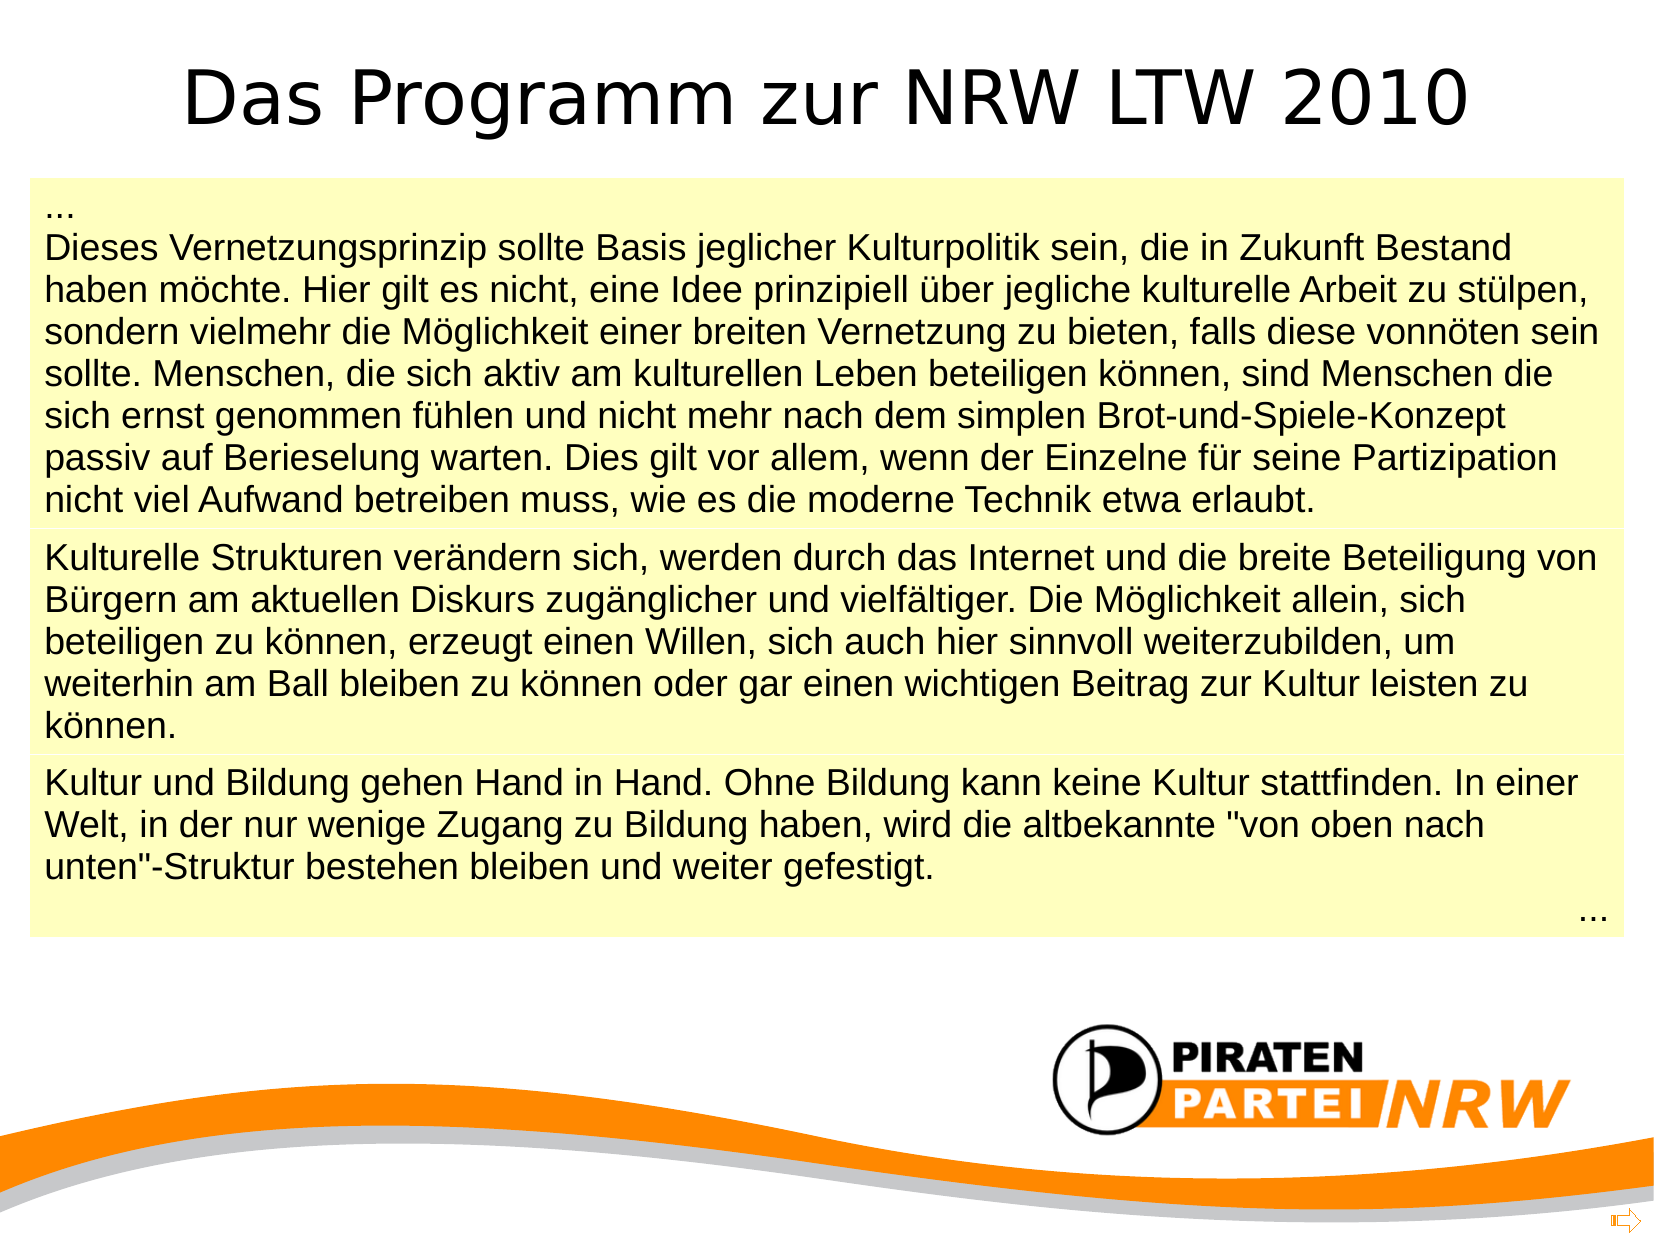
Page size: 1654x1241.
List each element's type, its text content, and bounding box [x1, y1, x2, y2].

title Das Programm zur NRW LTW 2010 [82, 54, 1571, 143]
table_cell Kultur und Bildung gehen Hand in Hand. Ohne Bildung kann keine Kultur stattfinden. In einer Welt, in der nur wenige Zugang zu Bildung haben, wird die altbekannte "von oben nach unten"-Struktur bestehen bleiben und weiter gefestigt. ... [30, 755, 1624, 937]
table_header ... Dieses Vernetzungsprinzip sollte Basis jeglicher Kulturpolitik sein, die in Zukunft Bestand haben möchte. Hier gilt es nicht, eine Idee prinzipiell über jegliche kulturelle Arbeit zu stülpen, sondern vielmehr die Möglichkeit einer breiten Vernetzung zu bieten, falls diese vonnöten sein sollte. Menschen, die sich aktiv am kulturellen Leben beteiligen können, sind Menschen die sich ernst genommen fühlen und nicht mehr nach dem simplen Brot-und-Spiele-Konzept passiv auf Berieselung warten. Dies gilt vor allem, wenn der Einzelne für seine Partizipation nicht viel Aufwand betreiben muss, wie es die moderne Technik etwa erlaubt. [30, 178, 1624, 528]
picture [1045, 1021, 1579, 1140]
table_cell Kulturelle Strukturen verändern sich, werden durch das Internet und die breite Beteiligung von Bürgern am aktuellen Diskurs zugänglicher und vielfältiger. Die Möglichkeit allein, sich beteiligen zu können, erzeugt einen Willen, sich auch hier sinnvoll weiterzubilden, um weiterhin am Ball bleiben zu können oder gar einen wichtigen Beitrag zur Kultur leisten zu können. [30, 529, 1624, 754]
